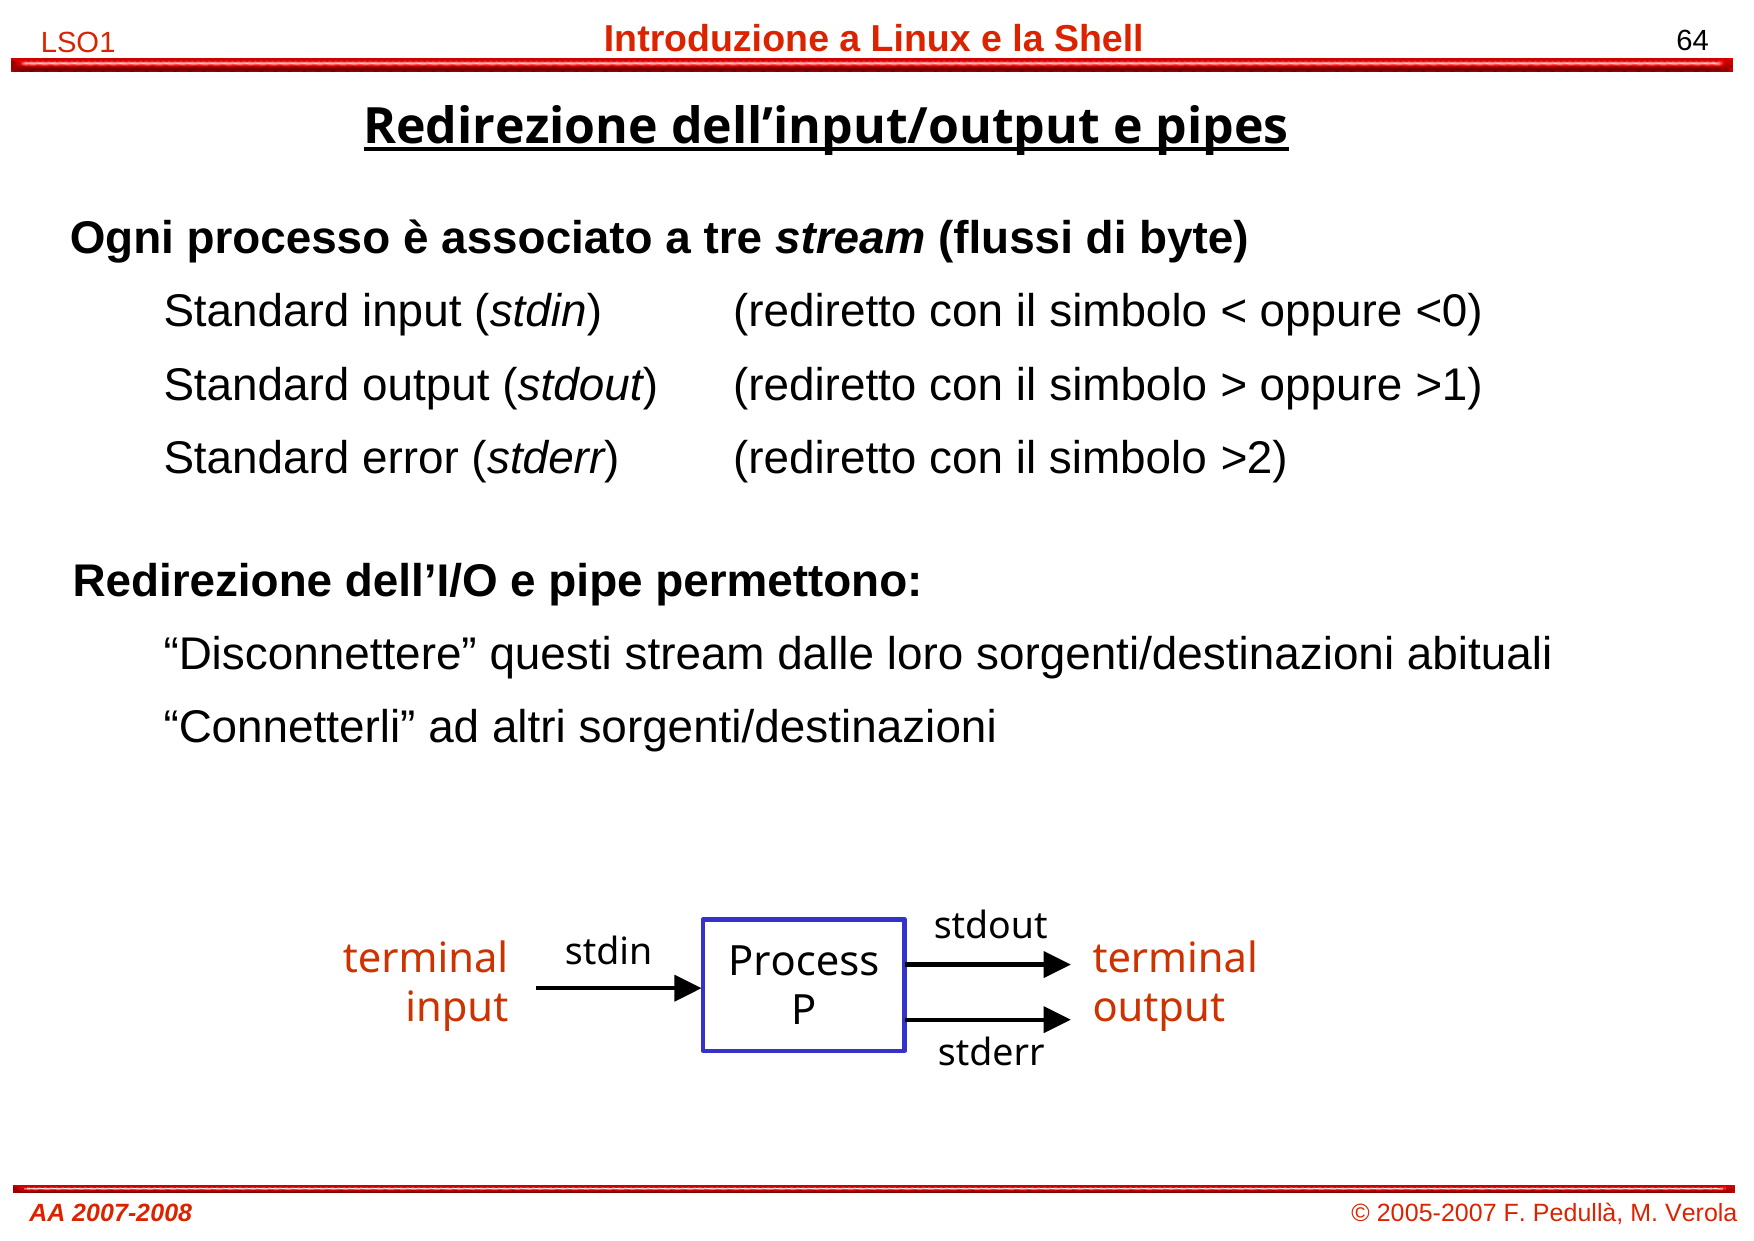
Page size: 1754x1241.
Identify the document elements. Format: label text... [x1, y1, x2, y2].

text_box terminal output [1077, 926, 1289, 1062]
list Ogni processo è associato a tre stream (flussi di byte) Standard input (stdin) (rediretto con il simbolo < oppure <0) Standard output (stdout) (rediretto con il simbolo > oppure >1) Standard error (stderr) (rediretto con il simbolo >2) Redirezione dell’I/O e pipe permettono: “Disconnettere” questi stream dalle loro sorgenti/destinazioni abituali “Connetterli” ad altri sorgenti/destinazioni [55, 200, 1599, 821]
text_box Process P [702, 917, 905, 1054]
text_box stderr [911, 1022, 1072, 1098]
picture [13, 1185, 1735, 1193]
text_box stdout [910, 895, 1071, 971]
text_box stdin [543, 921, 674, 997]
text_box terminal input [312, 926, 524, 1062]
title Redirezione dell’input/output e pipes [323, 78, 1330, 174]
picture [11, 58, 1733, 72]
